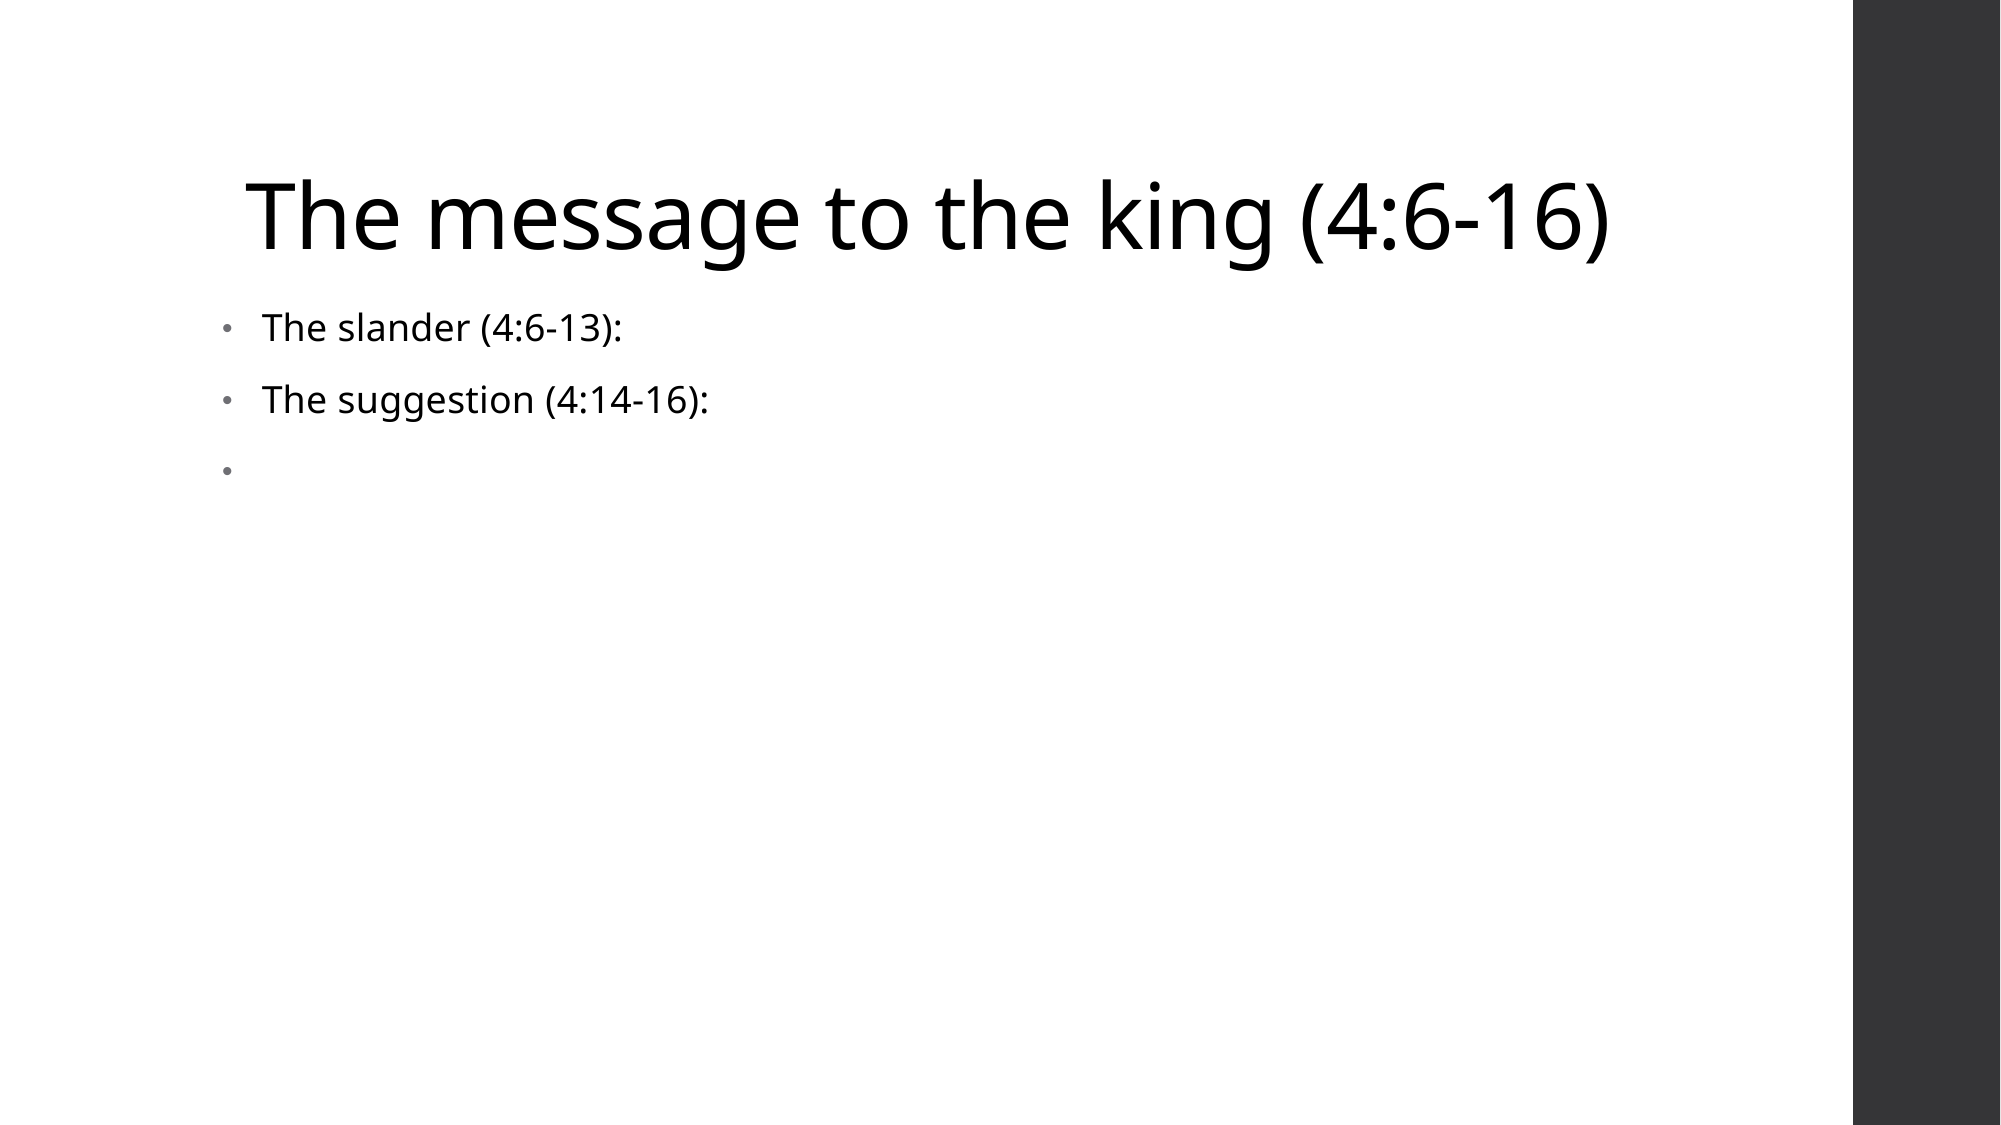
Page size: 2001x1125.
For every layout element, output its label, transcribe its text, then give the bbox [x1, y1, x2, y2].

list The slander (4:6-13): The suggestion (4:14-16): [206, 299, 1617, 1014]
title The message to the king (4:6-16) [206, 60, 1797, 278]
